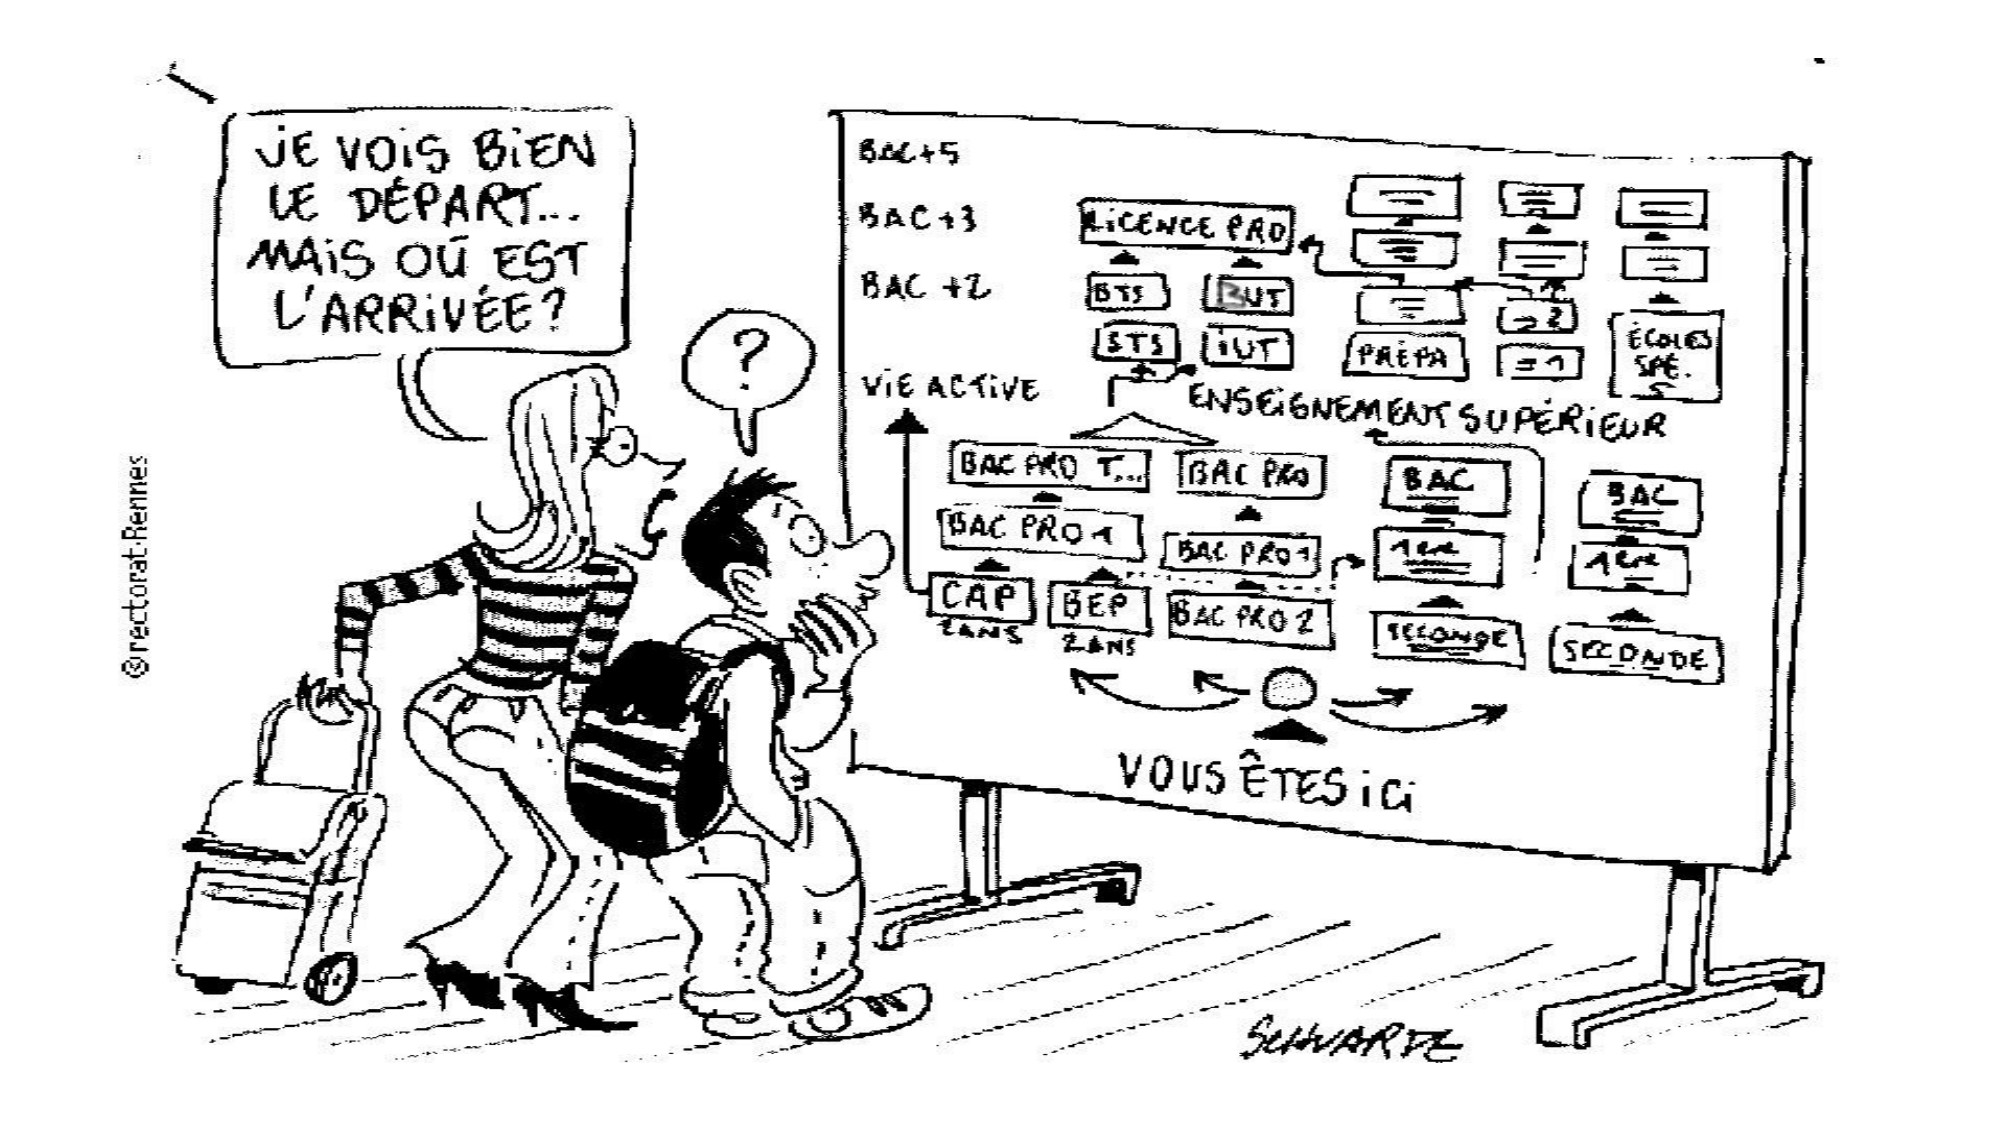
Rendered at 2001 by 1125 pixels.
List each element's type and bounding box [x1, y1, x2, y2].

picture [118, 58, 1890, 1063]
